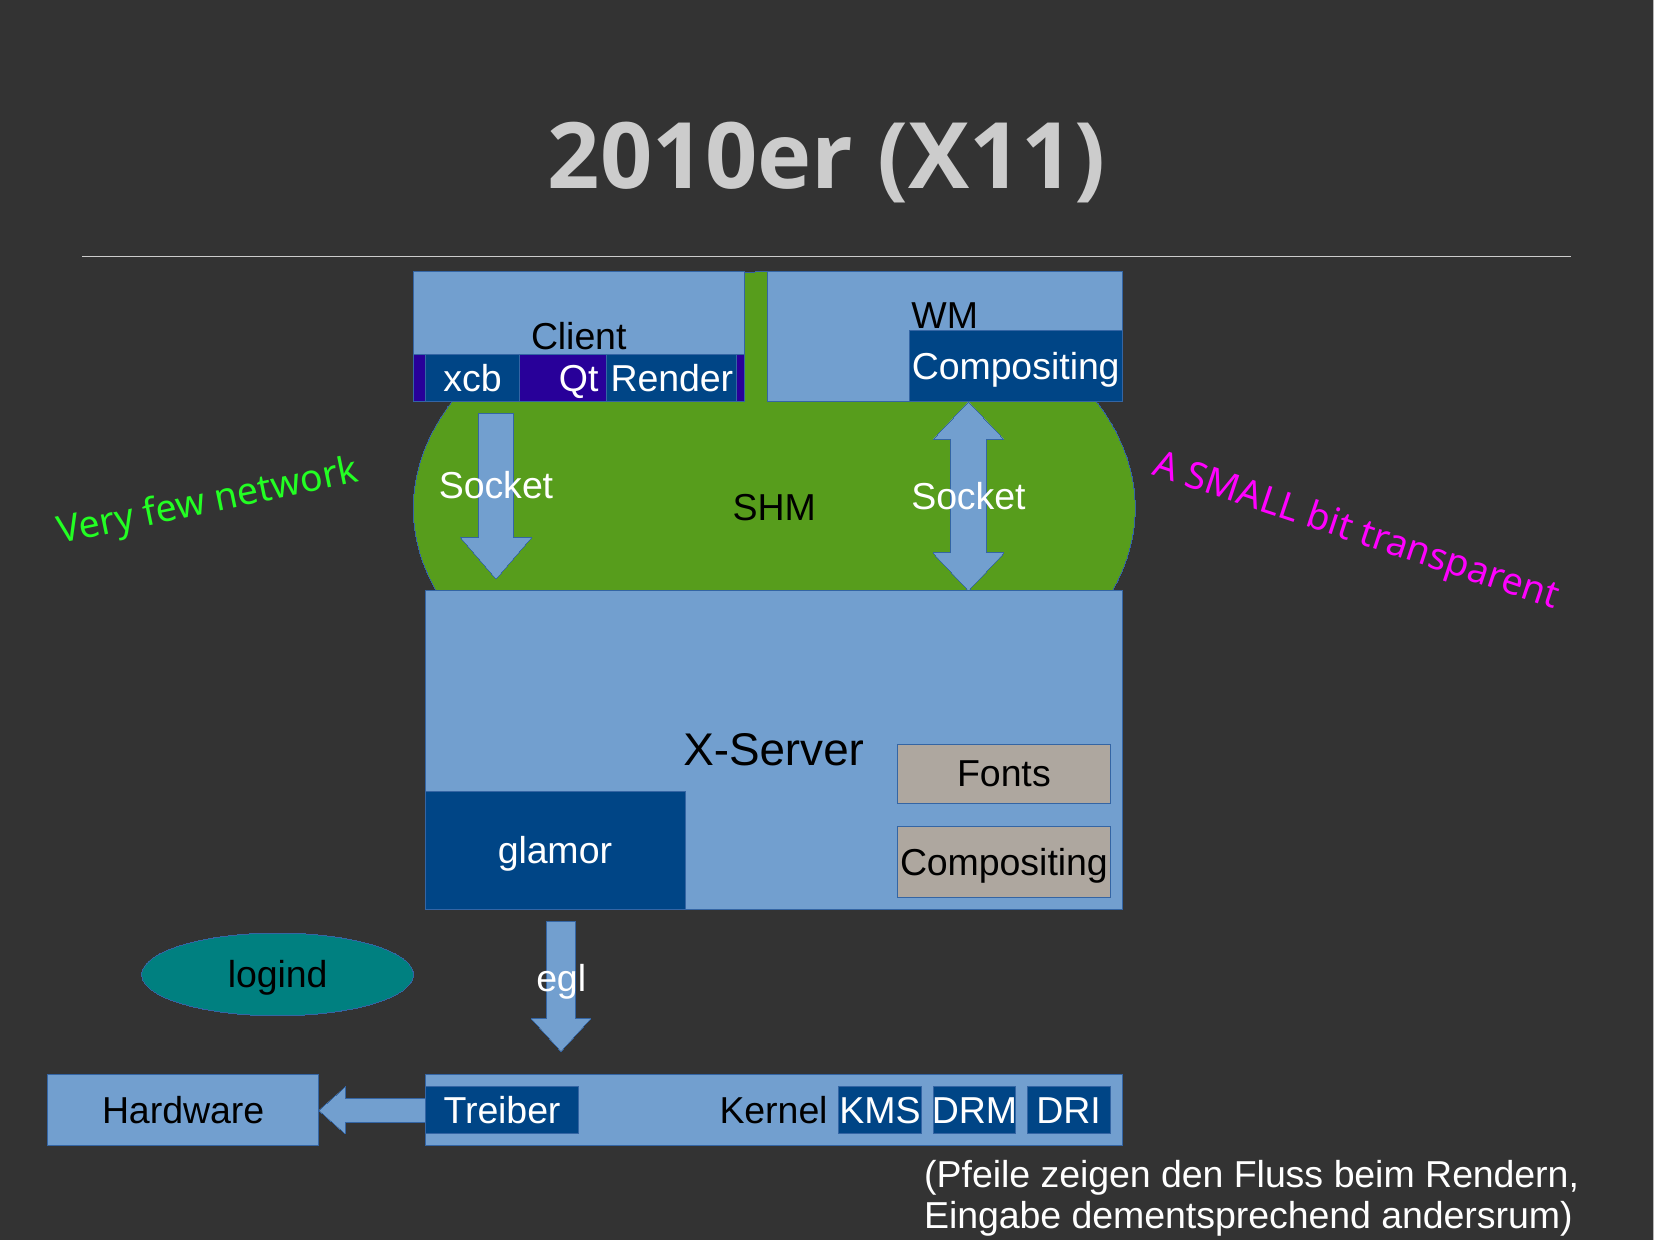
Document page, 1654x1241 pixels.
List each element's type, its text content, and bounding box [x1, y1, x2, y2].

text_box Compositing [897, 826, 1111, 898]
text_box xcb [425, 354, 520, 402]
text_box WM [767, 271, 1123, 402]
text_box [318, 1086, 425, 1134]
text_box logind [141, 933, 414, 1016]
text_box Qt [413, 354, 425, 402]
text_box DRM [933, 1086, 1016, 1134]
text_box Compositing [909, 330, 1123, 402]
text_box Client [413, 271, 745, 354]
text_box Hardware [47, 1074, 319, 1146]
text_box egl [531, 921, 591, 1052]
title 2010er (X11) [82, 49, 1571, 257]
text_box Qt [520, 354, 606, 402]
text_box Qt [737, 354, 745, 402]
text_box SHM [413, 271, 967, 590]
text_box Kernel [425, 1074, 1123, 1146]
text_box glamor [425, 791, 686, 910]
text_box DRI [1027, 1086, 1111, 1134]
text_box X-Server [425, 590, 1123, 910]
text_box Very few network [35, 420, 431, 552]
text_box Socket [933, 402, 1004, 591]
text_box Socket [460, 413, 532, 579]
text_box (Pfeile zeigen den Fluss beim Rendern, Eingabe dementsprechend andersrum) [909, 1145, 1654, 1241]
text_box SHM [970, 402, 1136, 590]
text_box Fonts [897, 744, 1111, 804]
text_box SHM [941, 491, 950, 507]
text_box A SMALL bit transparent [1134, 425, 1646, 642]
text_box Treiber [425, 1086, 579, 1134]
text_box KMS [838, 1086, 922, 1134]
text_box Render [606, 354, 737, 402]
